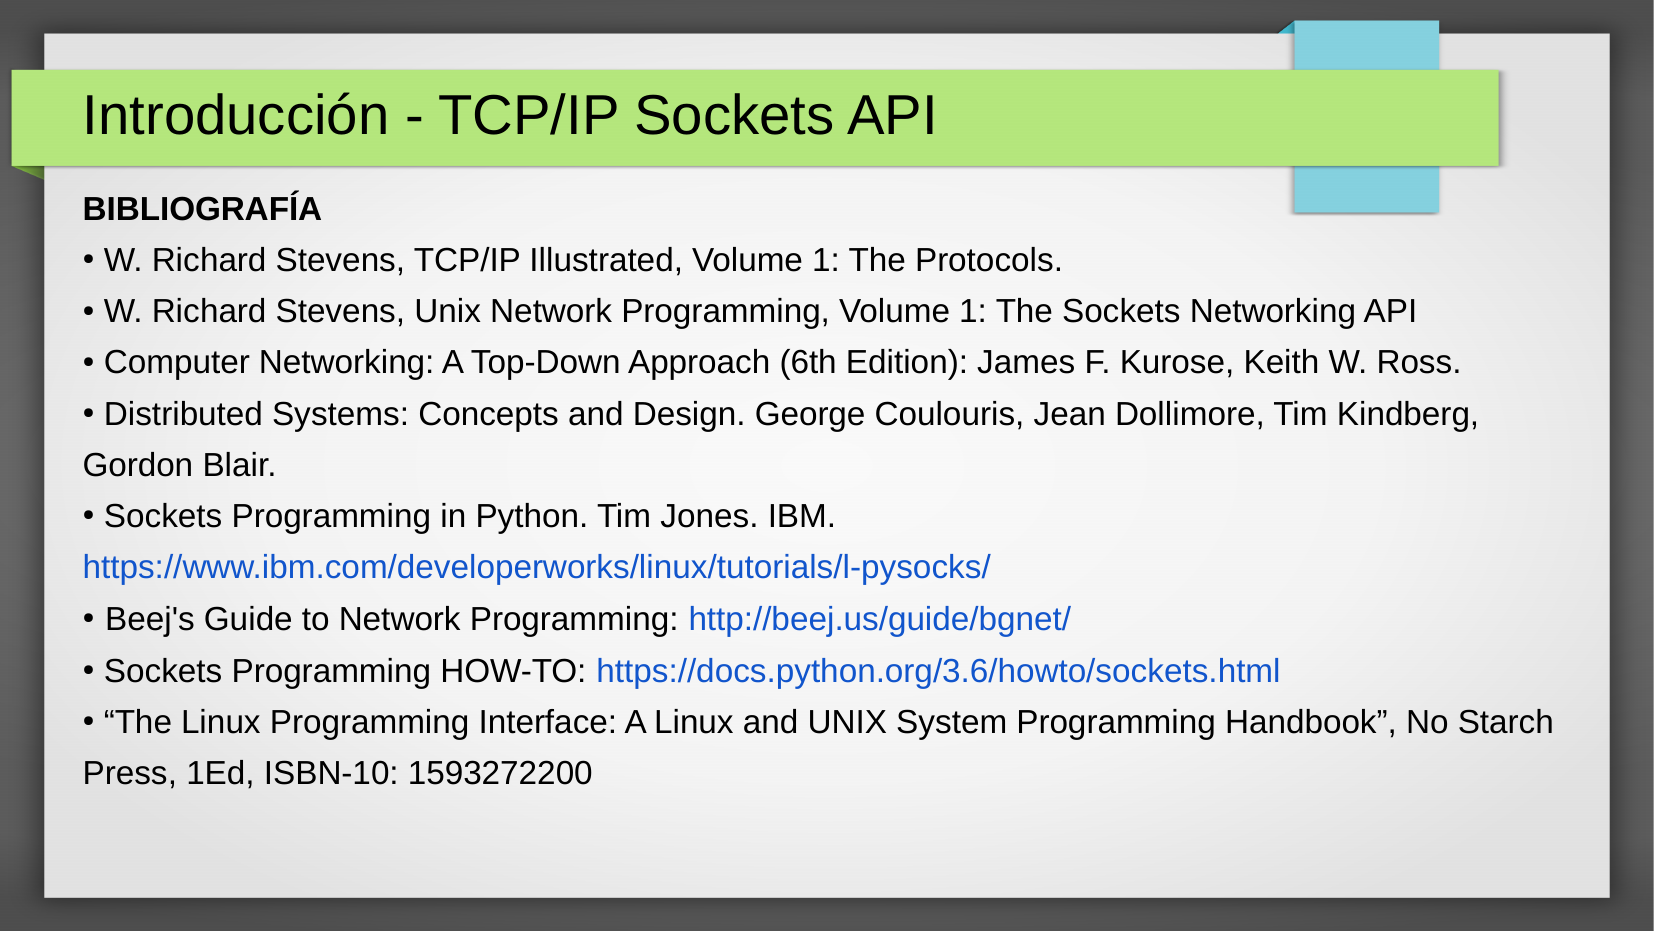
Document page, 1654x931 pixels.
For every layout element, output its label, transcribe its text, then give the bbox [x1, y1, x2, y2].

title Introducción - TCP/IP Sockets API [82, 70, 1264, 160]
picture [0, 0, 1654, 931]
subtitle BIBLIOGRAFÍA W. Richard Stevens, TCP/IP Illustrated, Volume 1: The Protocols. W. Richard Stevens, Unix Network Programming, Volume 1: The Sockets Networking API Computer Networking: A Top-Down Approach (6th Edition): James F. Kurose, Keith W. Ross. Distributed Systems: Concepts and Design. George Coulouris, Jean Dollimore, Tim Kindberg, Gordon Blair. Sockets Programming in Python. Tim Jones. IBM. https://www.ibm.com/developerworks/linux/tutorials/l-pysocks/ Beej's Guide to Network Programming: http://beej.us/guide/bgnet/ Sockets Programming HOW-TO: https://docs.python.org/3.6/howto/sockets.html “The Linux Programming Interface: A Linux and UNIX System Programming Handbook”, No Starch Press, 1Ed, ISBN-10: 1593272200 [82, 176, 1571, 799]
